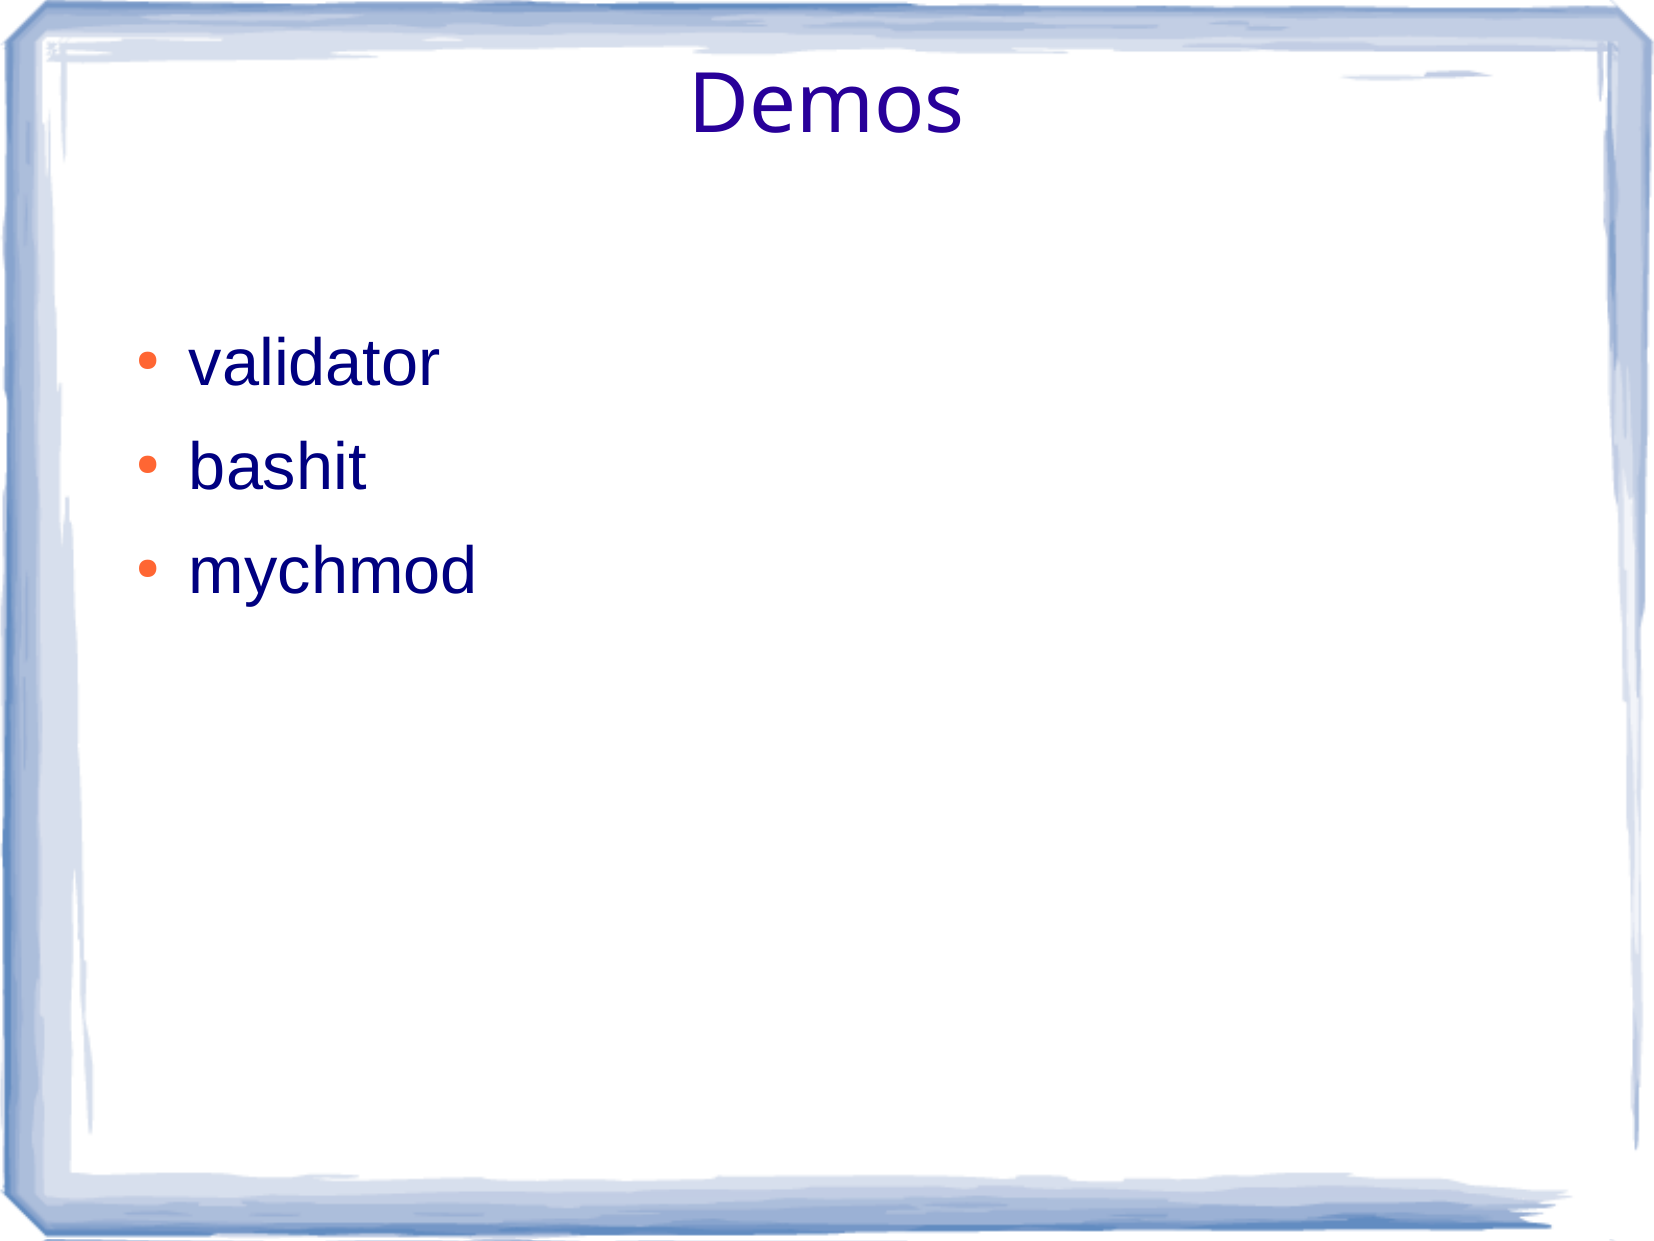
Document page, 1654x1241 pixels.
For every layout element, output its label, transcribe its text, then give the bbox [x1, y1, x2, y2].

title Demos [82, 49, 1571, 151]
picture [0, 0, 1654, 1241]
list validator bashit mychmod [118, 324, 1571, 1004]
